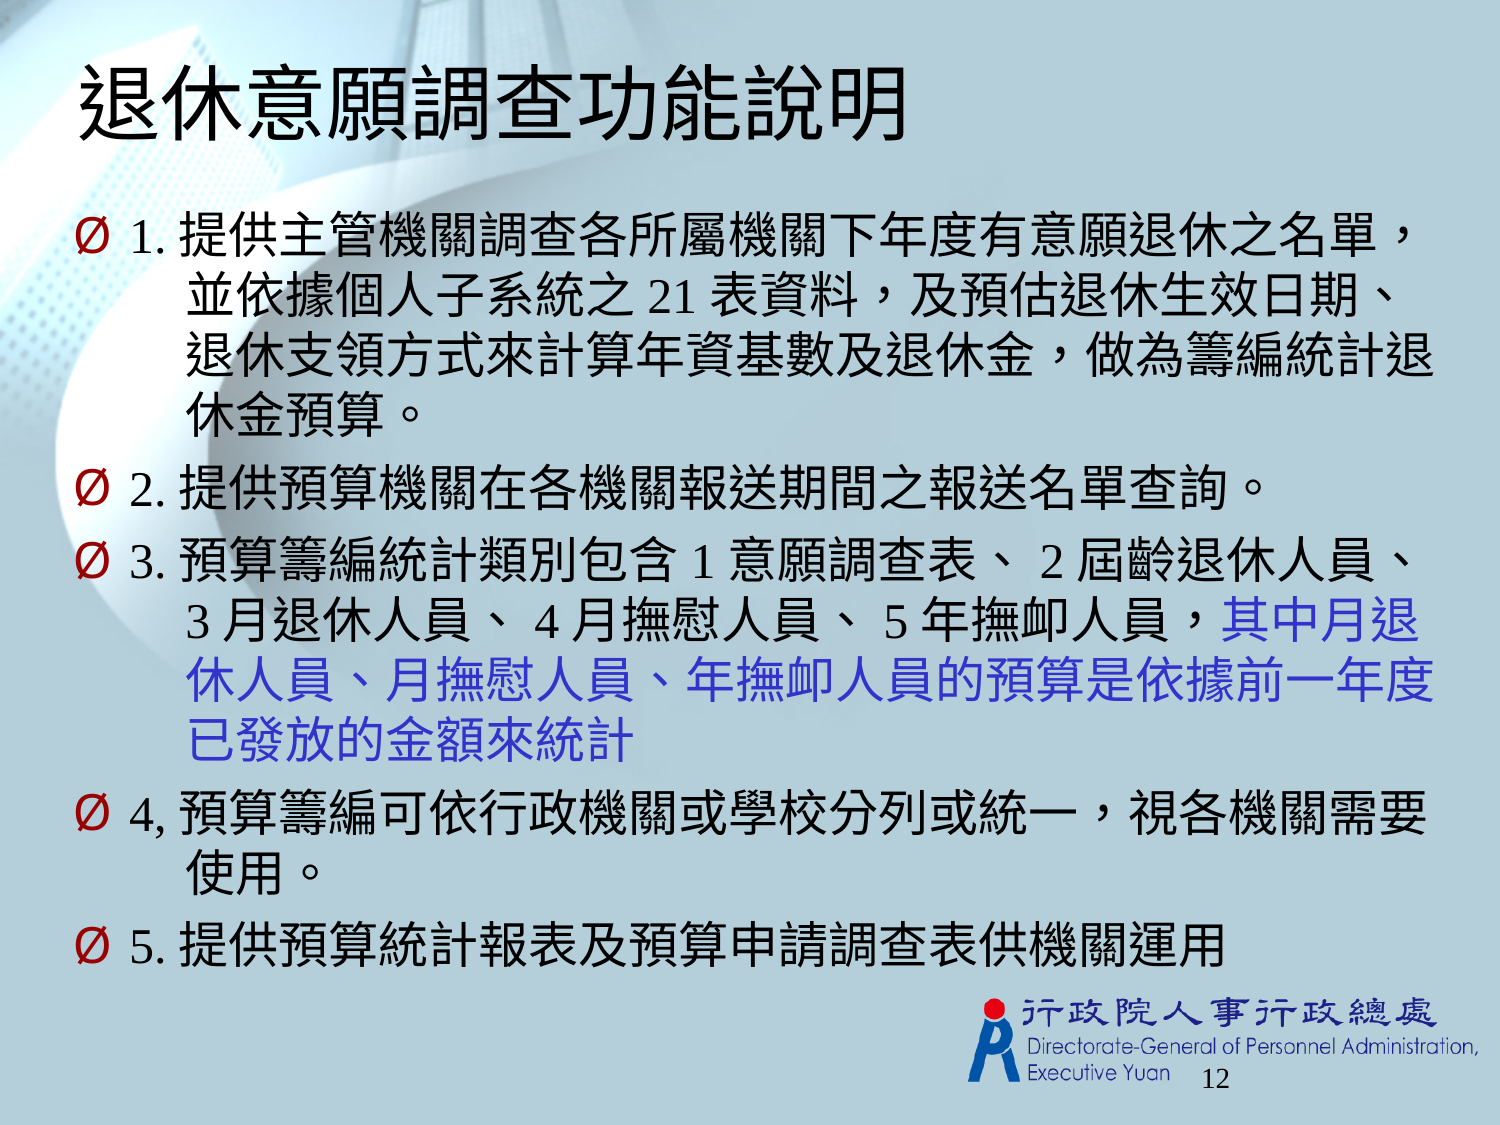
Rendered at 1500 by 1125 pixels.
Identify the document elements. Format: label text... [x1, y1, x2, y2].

list 1.提供主管機關調查各所屬機關下年度有意願退休之名單，並依據個人子系統之21表資料，及預估退休生效日期、退休支領方式來計算年資基數及退休金，做為籌編統計退休金預算。 2.提供預算機關在各機關報送期間之報送名單查詢。 3.預算籌編統計類別包含1意願調查表、2屆齡退休人員、3月退休人員、4月撫慰人員、5年撫卹人員，其中月退休人員、月撫慰人員、年撫卹人員的預算是依據前一年度已發放的金額來統計 4,預算籌編可依行政機關或學校分列或統一，視各機關需要使用。 5.提供預算統計報表及預算申請調查表供機關運用 [57, 196, 1471, 1009]
text_box 退休意願調查功能說明 [62, 54, 1500, 167]
text_box [1185, 1058, 1499, 1125]
